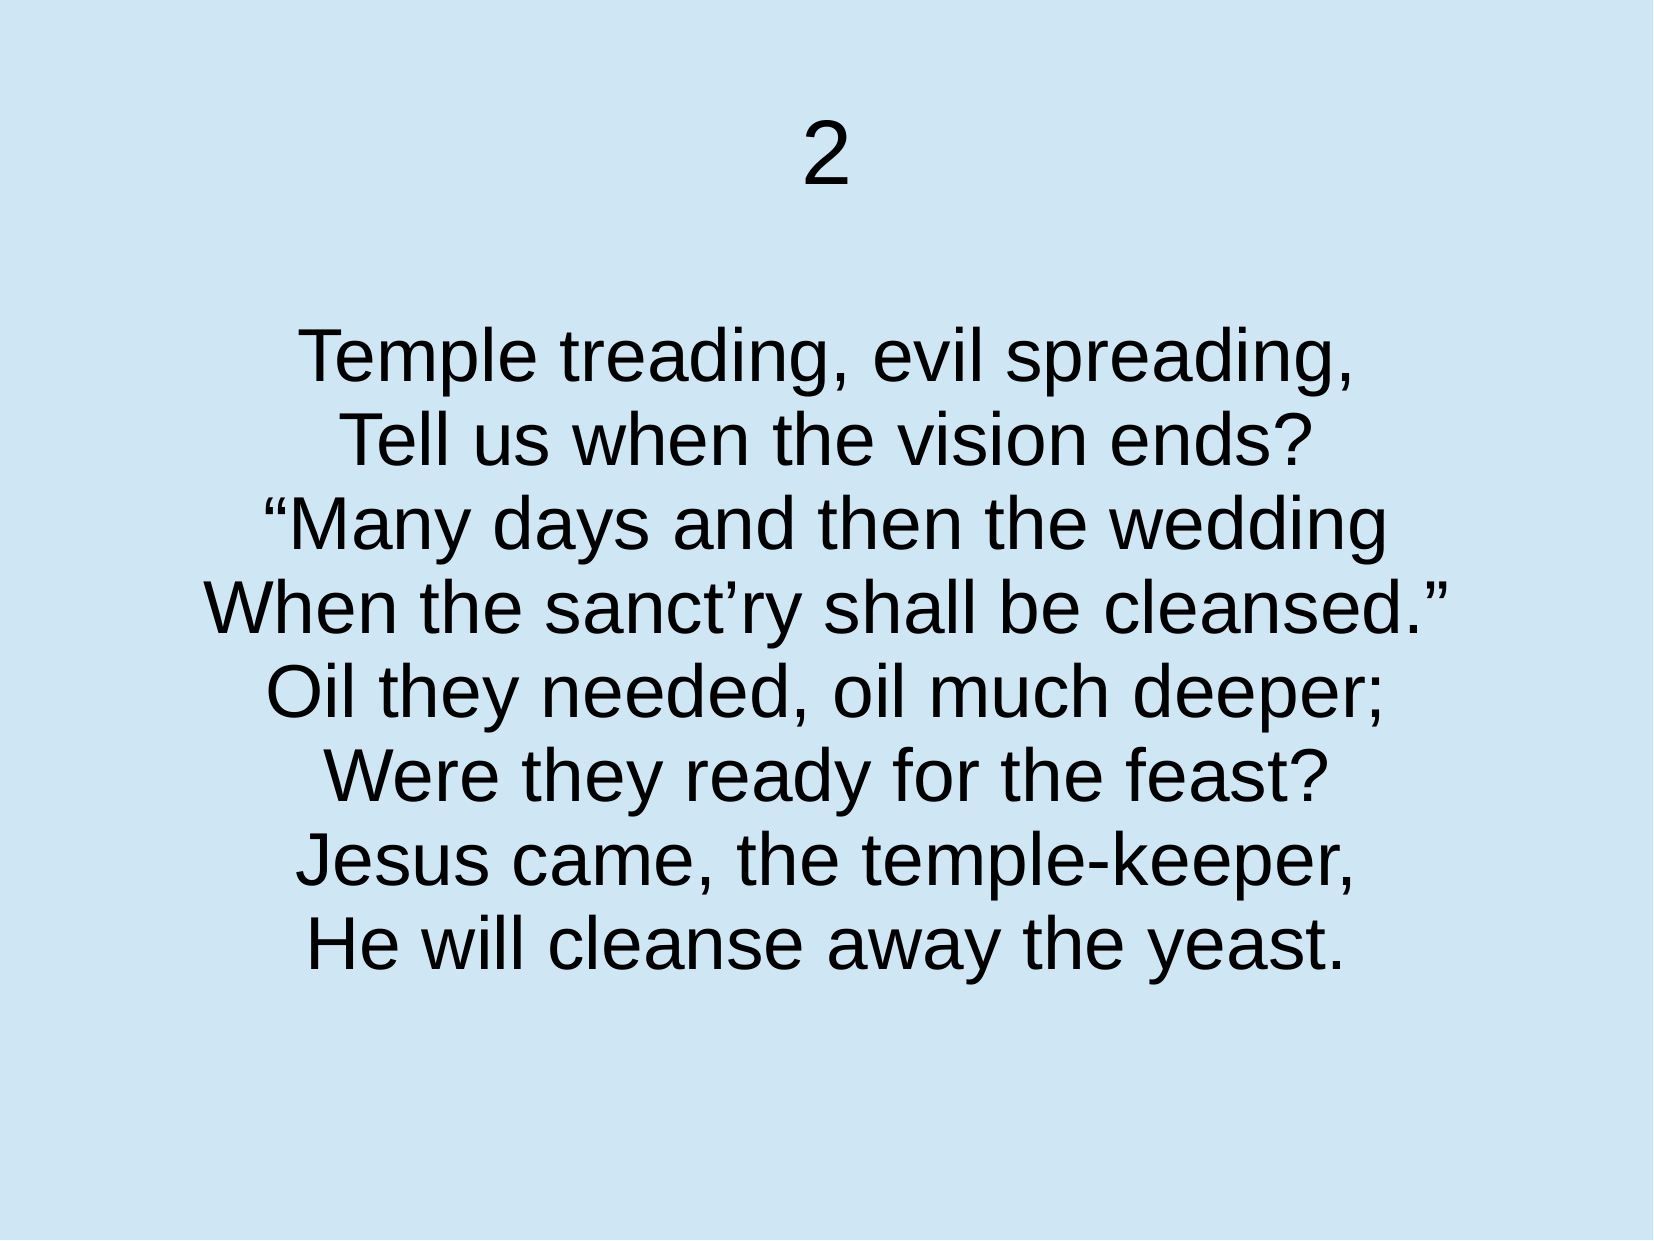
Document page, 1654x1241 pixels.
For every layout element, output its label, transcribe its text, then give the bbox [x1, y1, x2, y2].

title 2 [82, 49, 1571, 257]
subtitle Temple treading, evil spreading, Tell us when the vision ends? “Many days and then the wedding When the sanct’ry shall be cleansed.” Oil they needed, oil much deeper; Were they ready for the feast? Jesus came, the temple-keeper, He will cleanse away the yeast. [82, 290, 1571, 1010]
